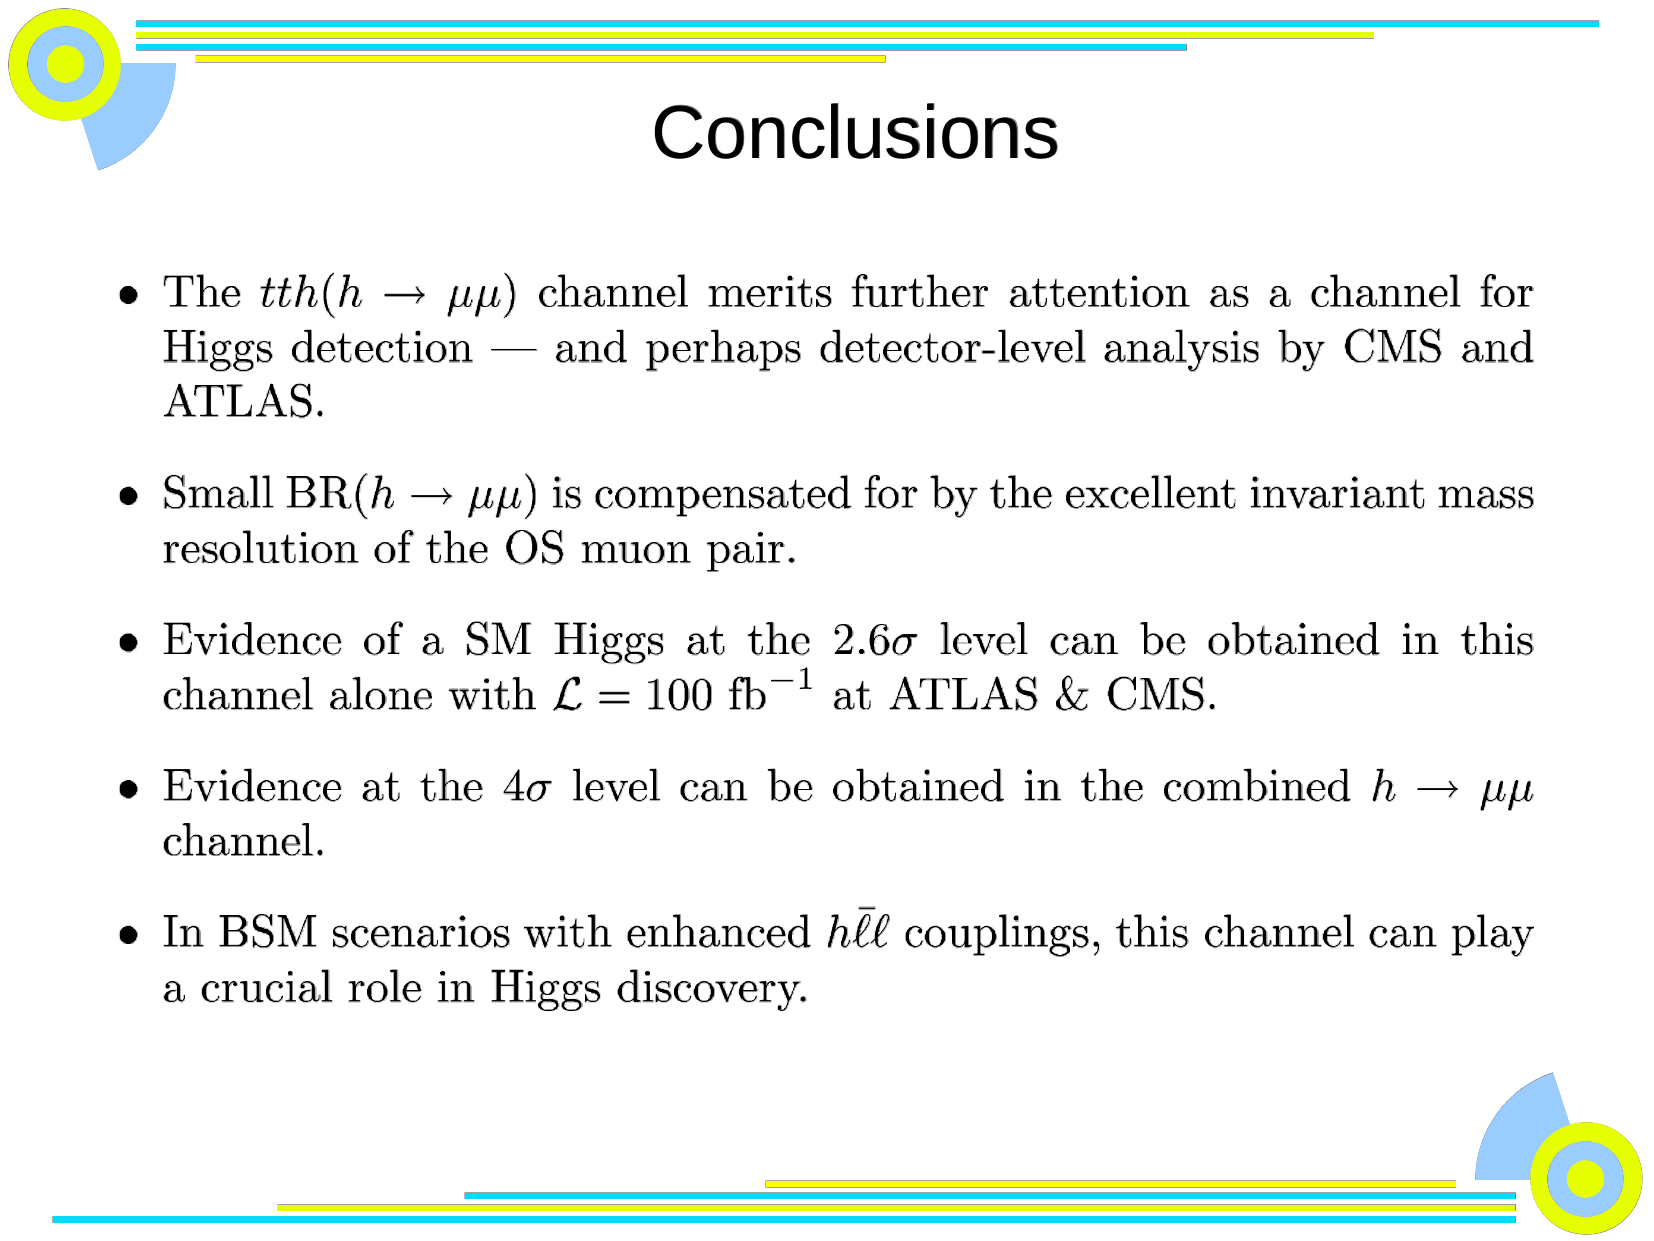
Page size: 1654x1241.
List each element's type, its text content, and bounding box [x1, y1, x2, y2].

text_box [1475, 1072, 1643, 1235]
text_box Conclusions [170, 82, 1542, 182]
text_box [8, 8, 176, 171]
picture [0, 0, 1654, 1241]
